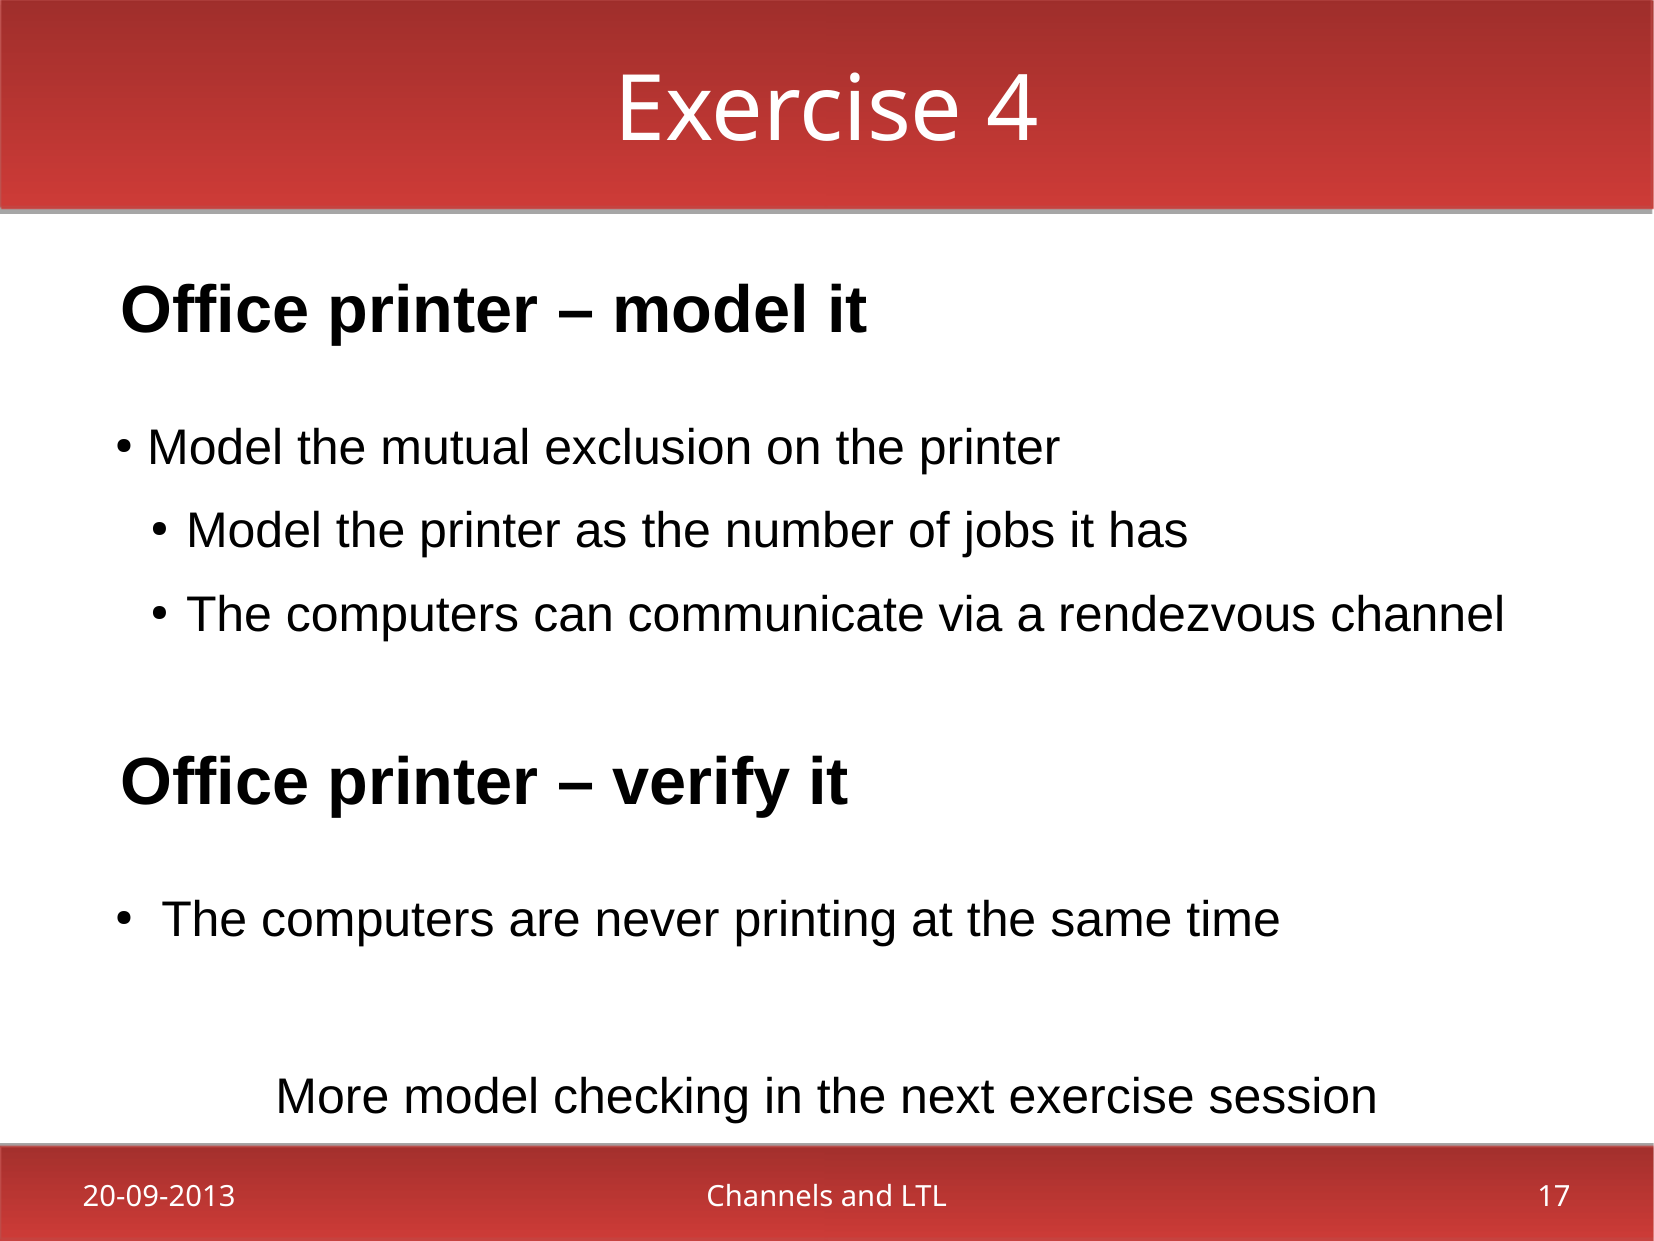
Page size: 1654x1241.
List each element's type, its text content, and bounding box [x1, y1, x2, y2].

text_box Office printer – verify it [105, 736, 867, 827]
picture [0, 1143, 1654, 1241]
picture [0, 0, 1654, 214]
text_box Office printer – model it [105, 264, 886, 354]
text_box The computers are never printing at the same time [100, 856, 1613, 927]
title Exercise 4 [59, 31, 1595, 178]
text_box Model the mutual exclusion on the printer Model the printer as the number of jobs it has The computers can communicate via a rendezvous channel [100, 383, 1613, 622]
text_box More model checking in the next exercise session [243, 1033, 1410, 1105]
